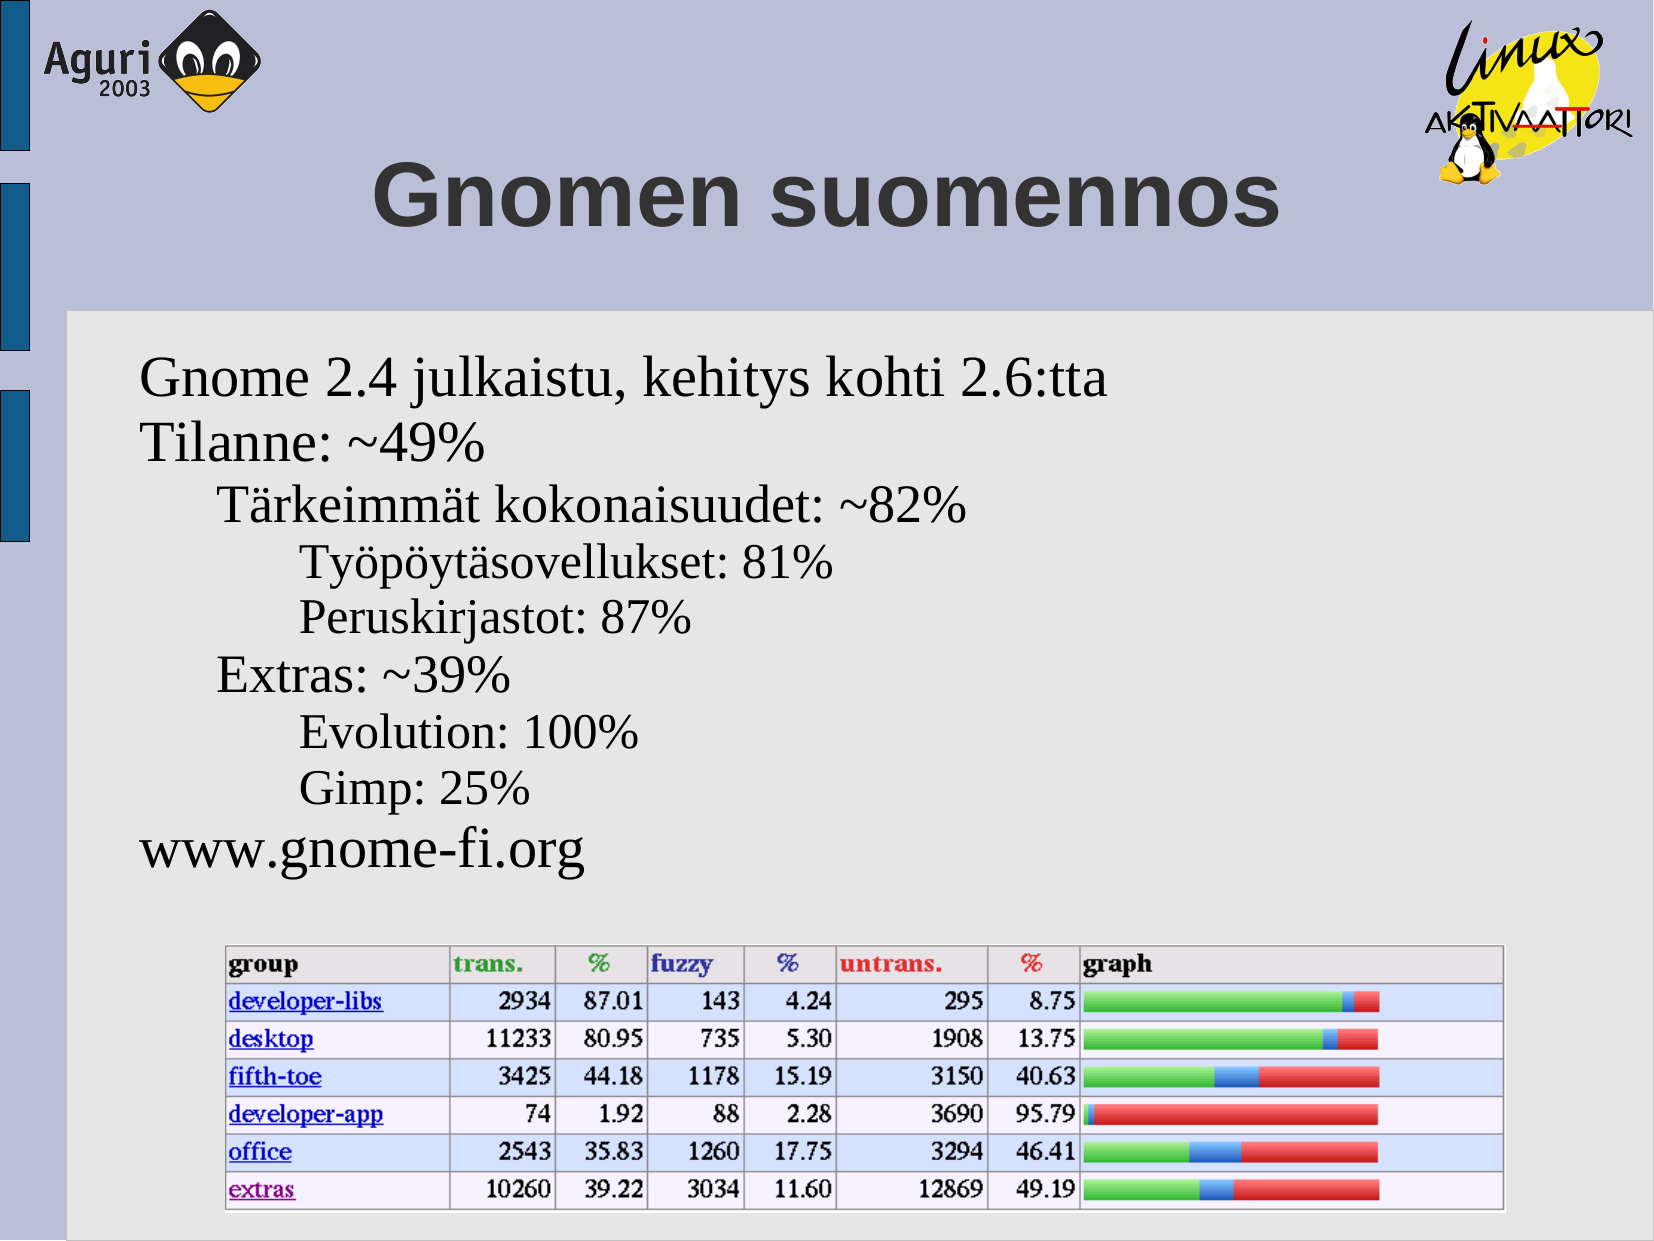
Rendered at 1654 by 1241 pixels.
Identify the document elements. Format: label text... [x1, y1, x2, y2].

picture [39, 9, 265, 113]
picture [1417, 12, 1640, 190]
title Gnomen suomennos [121, 91, 1534, 299]
list Gnome 2.4 julkaistu, kehitys kohti 2.6:tta Tilanne: ~49% Tärkeimmät kokonaisuudet: ~82% Työpöytäsovellukset: 81% Peruskirjastot: 87% Extras: ~39% Evolution: 100% Gimp: 25% www.gnome-fi.org [121, 344, 1534, 1127]
picture [225, 944, 1506, 1213]
